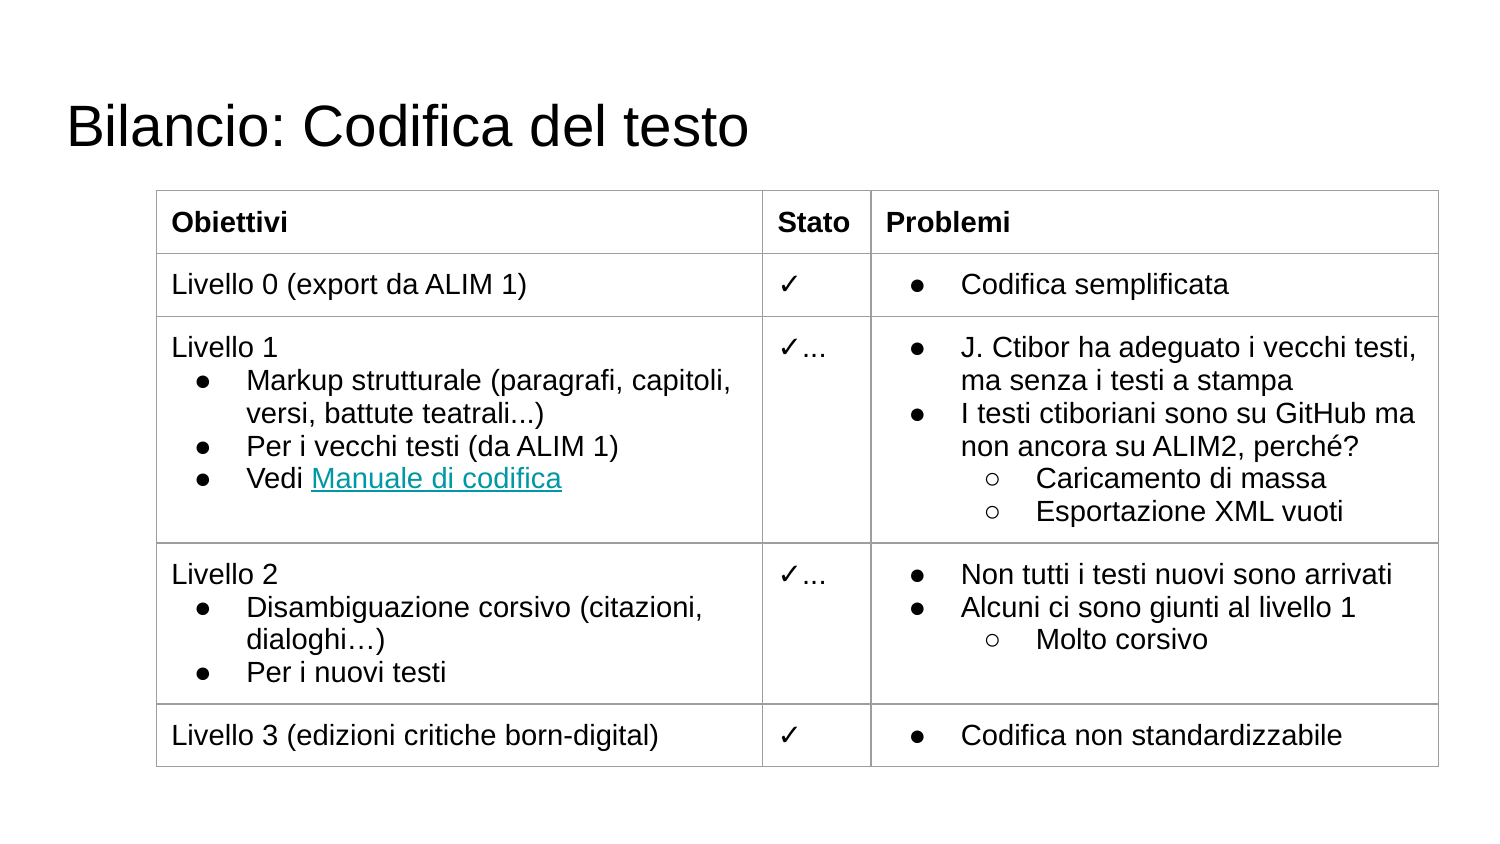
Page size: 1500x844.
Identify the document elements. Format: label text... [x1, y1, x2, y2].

table_cell Codifica non standardizzabile [872, 705, 1438, 766]
table_header Obiettivi [157, 191, 762, 253]
table_cell ✓... [763, 544, 870, 703]
table_cell ✓ [763, 705, 870, 766]
table_cell Livello 3 (edizioni critiche born-digital) [157, 705, 762, 766]
table_cell Non tutti i testi nuovi sono arrivati Alcuni ci sono giunti al livello 1 Molto corsivo [872, 544, 1438, 703]
table_cell Livello 2 Disambiguazione corsivo (citazioni, dialoghi…) Per i nuovi testi [157, 544, 762, 703]
table_cell ✓ [763, 254, 870, 316]
table_header Problemi [872, 191, 1438, 253]
table_cell Codifica semplificata [872, 254, 1438, 316]
table_cell Livello 0 (export da ALIM 1) [157, 254, 762, 316]
table_cell ✓... [763, 317, 870, 542]
table_header Stato [763, 191, 870, 253]
title Bilancio: Codifica del testo [51, 72, 1449, 167]
table_cell J. Ctibor ha adeguato i vecchi testi, ma senza i testi a stampa I testi ctiboriani sono su GitHub ma non ancora su ALIM2, perché? Caricamento di massa Esportazione XML vuoti [872, 317, 1438, 542]
table_cell Livello 1 Markup strutturale (paragrafi, capitoli, versi, battute teatrali...) Per i vecchi testi (da ALIM 1) Vedi Manuale di codifica [157, 317, 762, 542]
